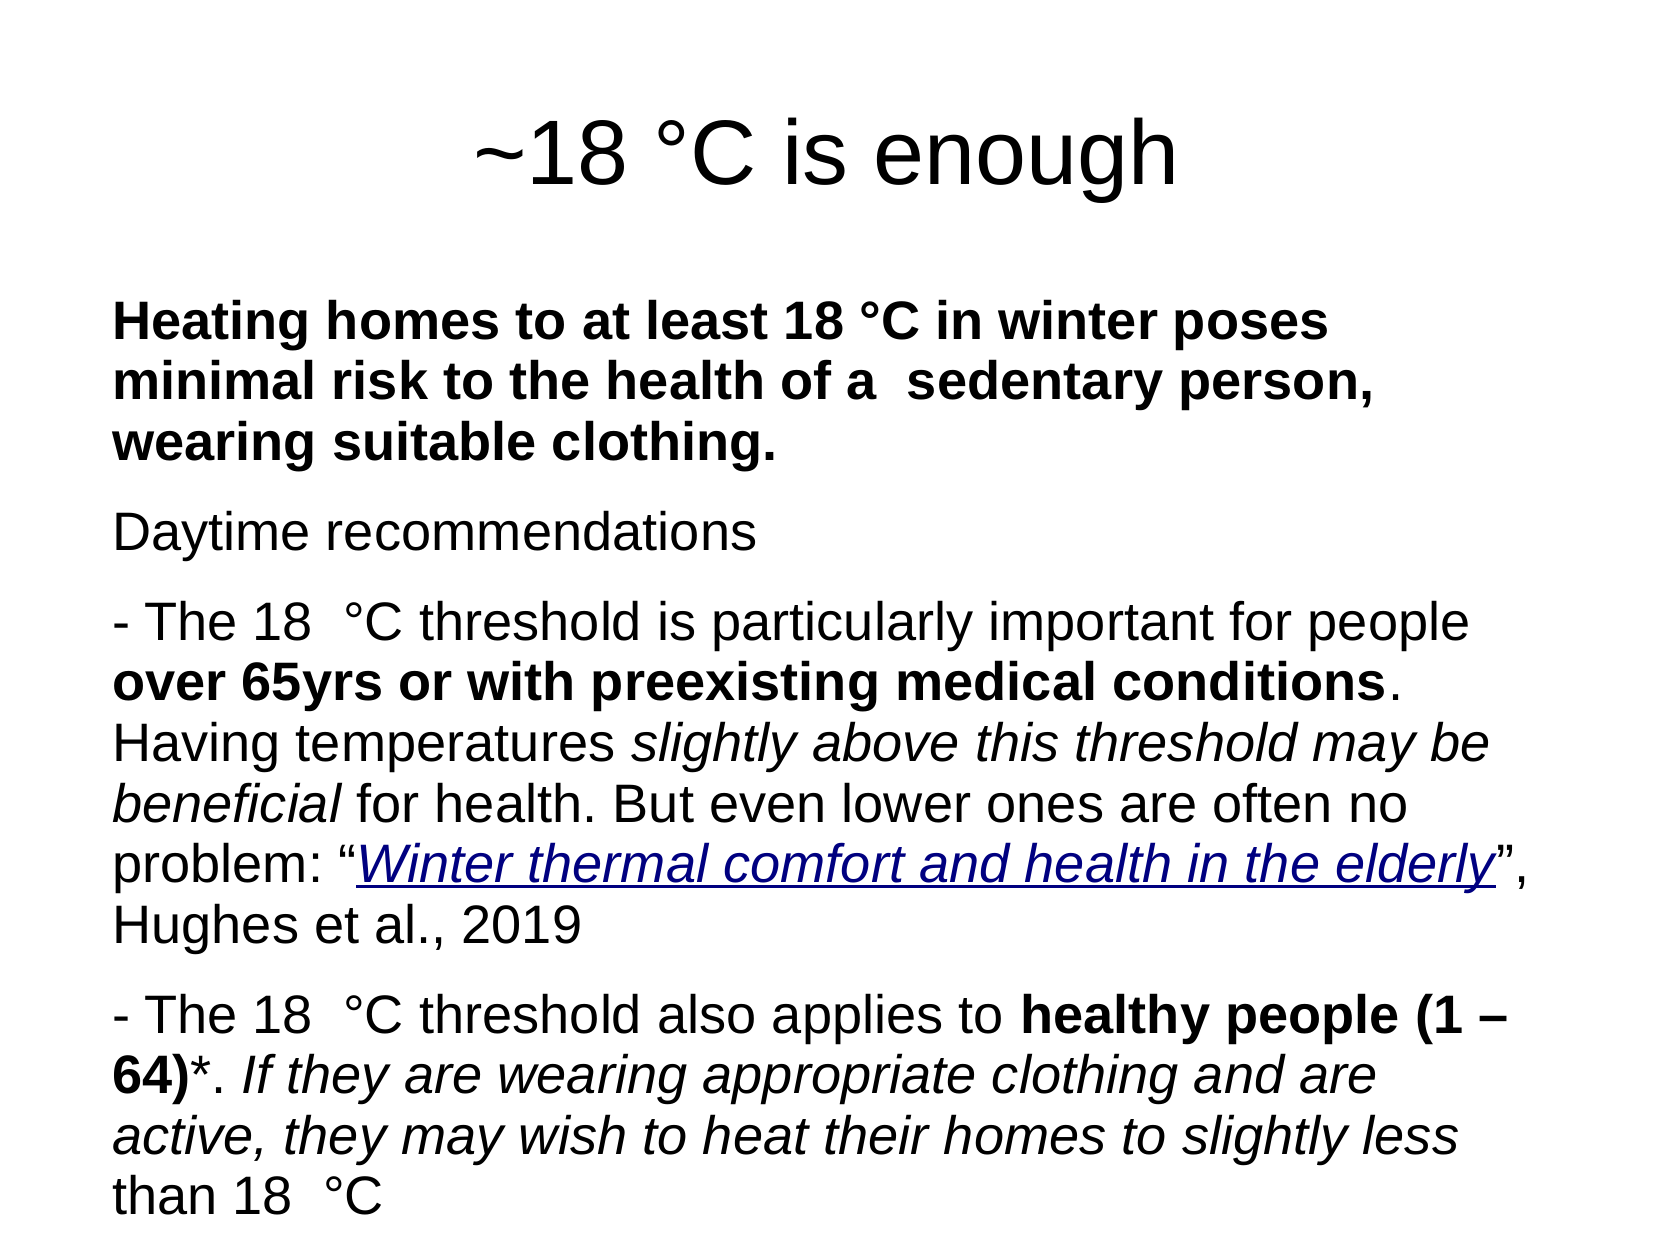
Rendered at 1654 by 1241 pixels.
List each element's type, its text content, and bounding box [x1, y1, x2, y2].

list Heating homes to at least 18 °C in winter poses minimal risk to the health of a sedentary person, wearing suitable clothing. Daytime recommendations - The 18 °C threshold is particularly important for people over 65yrs or with preexisting medical conditions. Having temperatures slightly above this threshold may be beneficial for health. But even lower ones are often no problem: “Winter thermal comfort and health in the elderly”, Hughes et al., 2019 - The 18 °C threshold also applies to healthy people (1 – 64)*. If they are wearing appropriate clothing and are active, they may wish to heat their homes to slightly less than 18 °C [82, 290, 1571, 1227]
title ~18 °C is enough [82, 49, 1571, 257]
